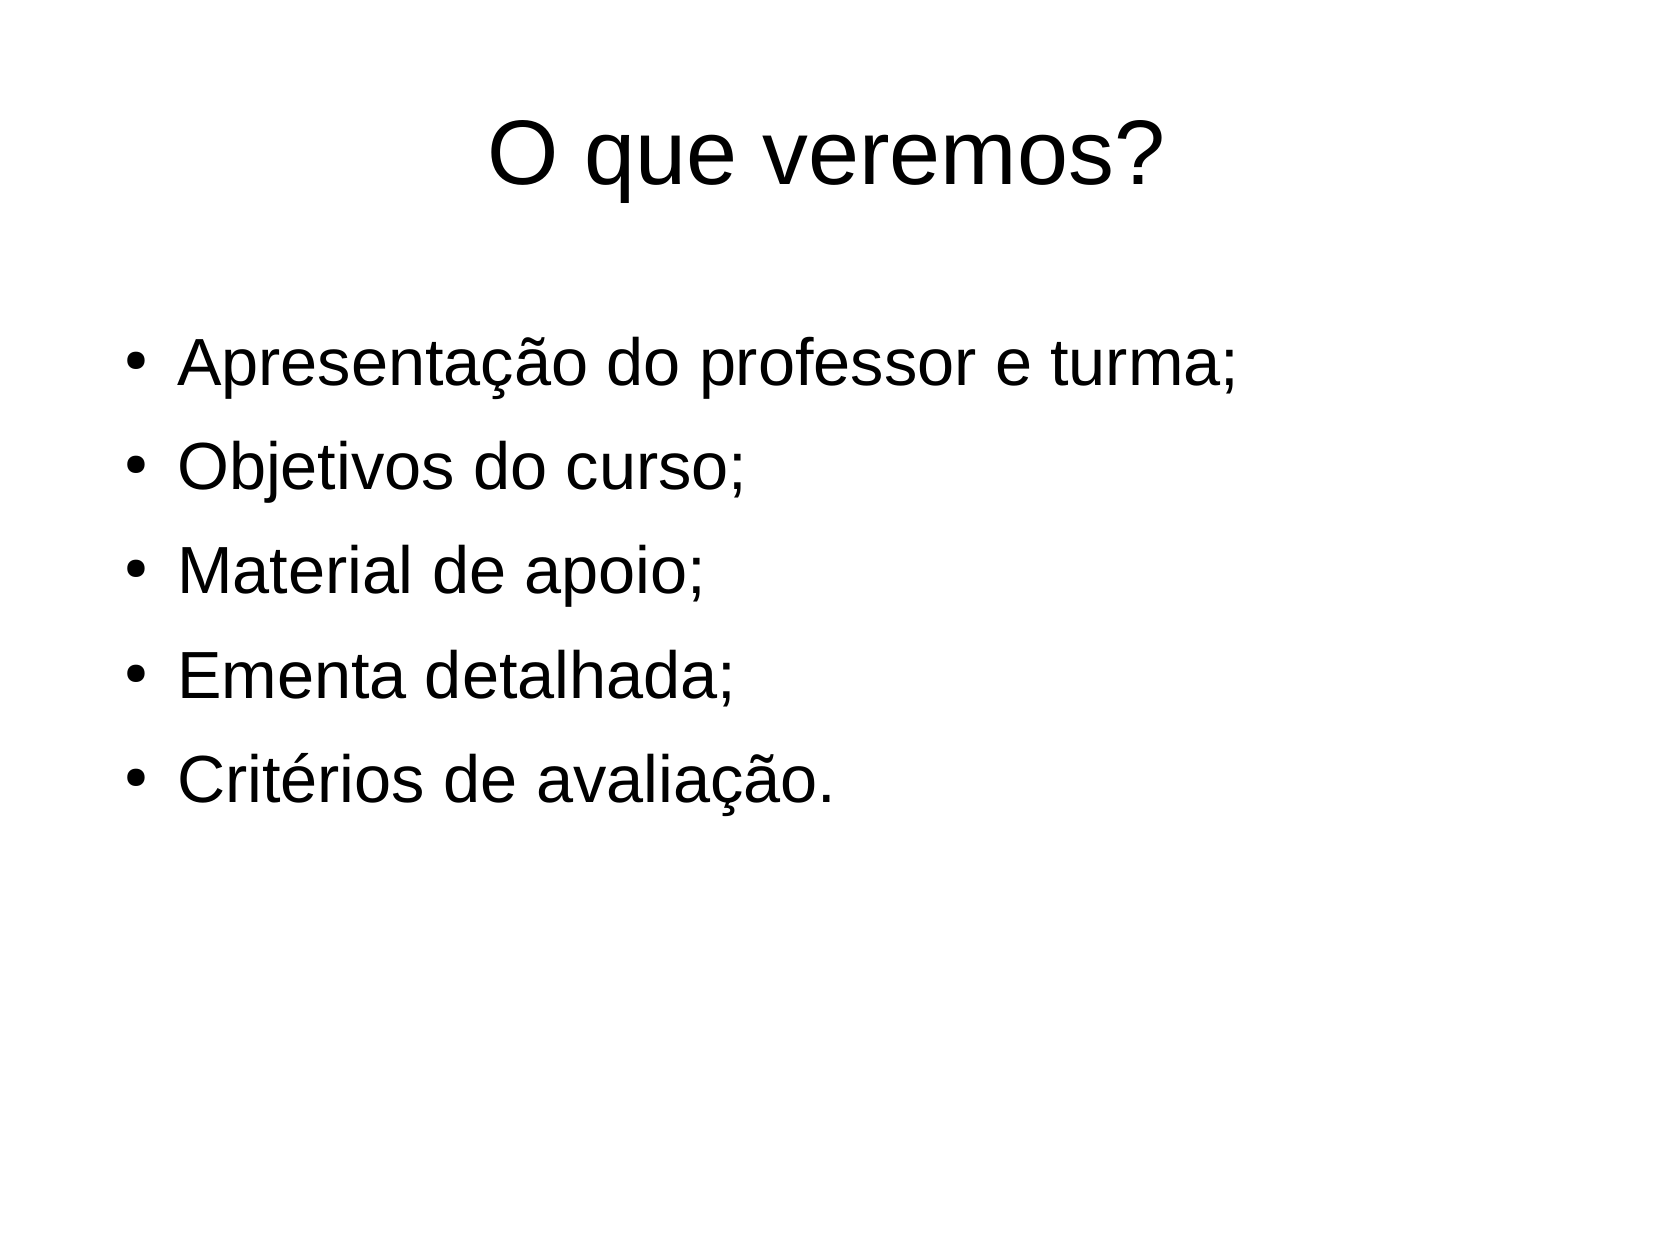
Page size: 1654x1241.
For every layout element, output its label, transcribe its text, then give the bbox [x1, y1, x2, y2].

title O que veremos? [82, 56, 1571, 250]
list Apresentação do professor e turma; Objetivos do curso; Material de apoio; Ementa detalhada; Critérios de avaliação. [106, 324, 1595, 1144]
